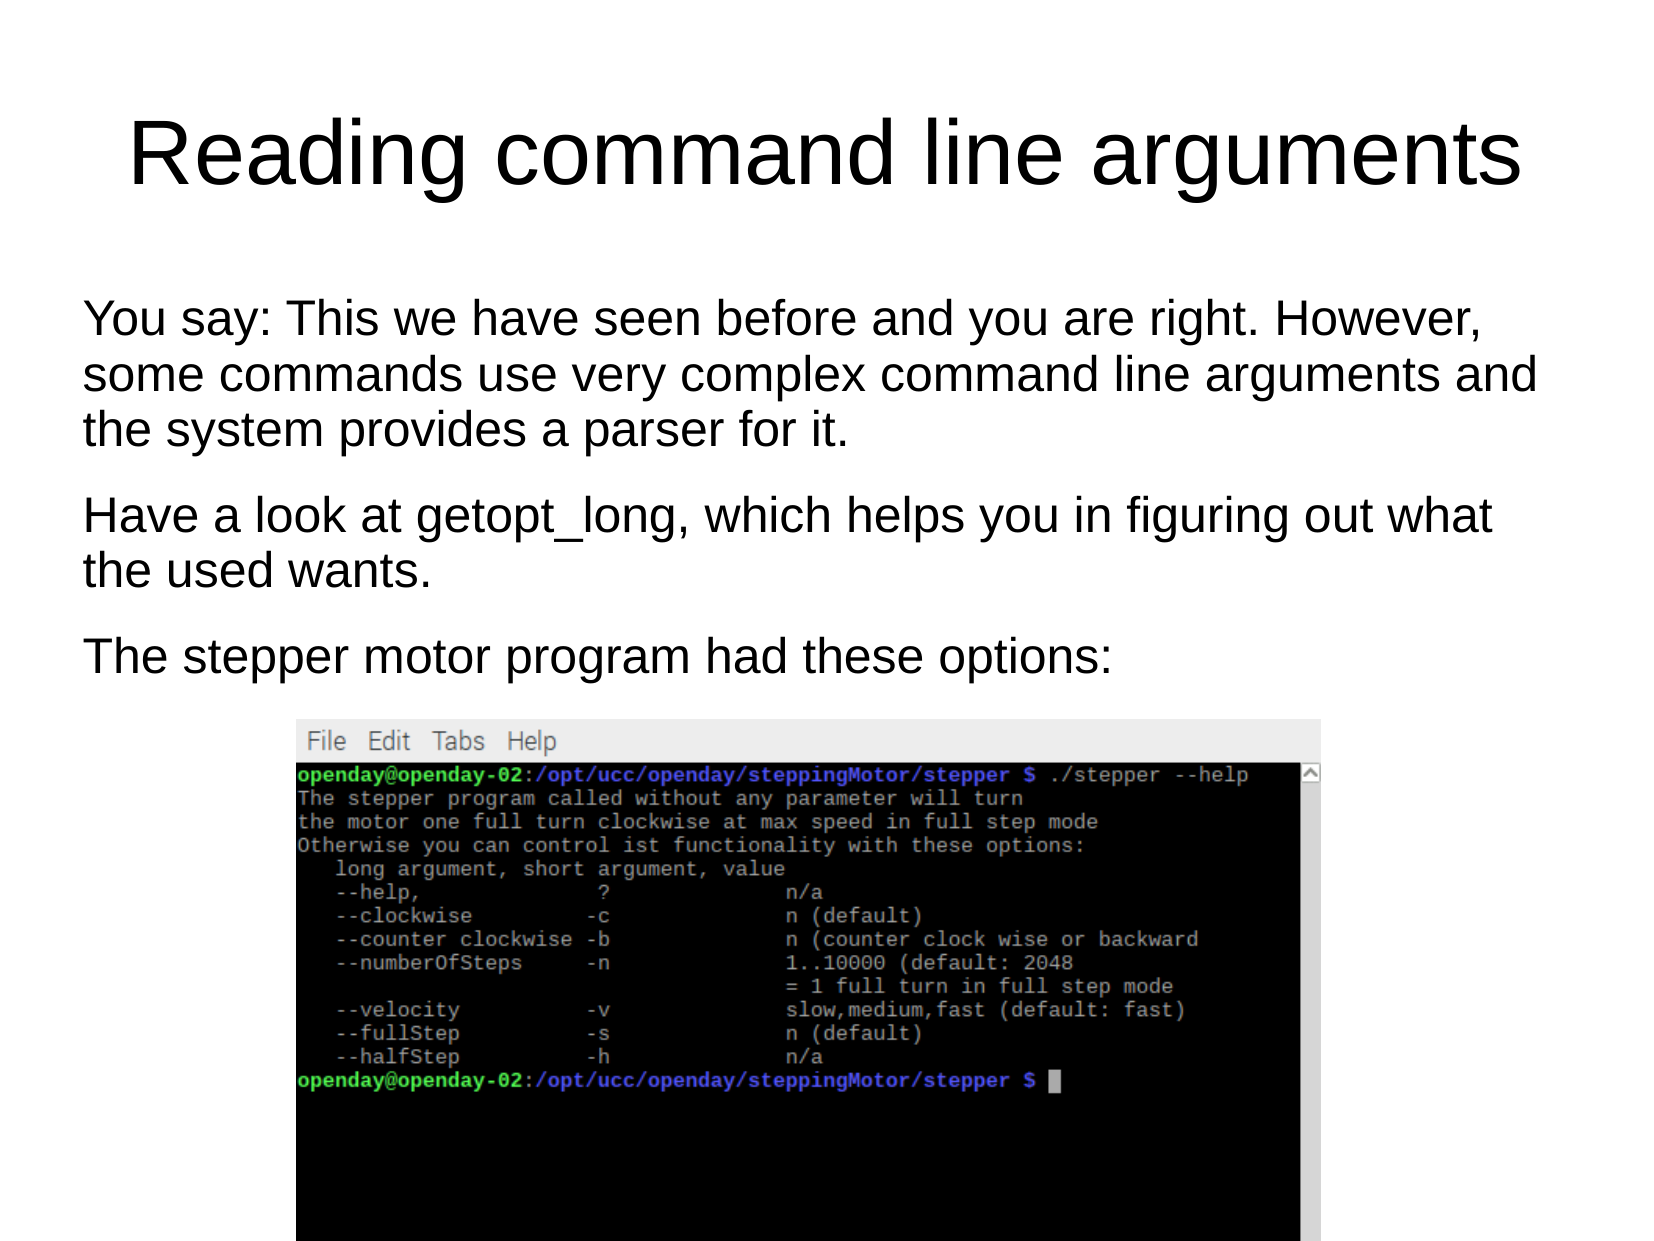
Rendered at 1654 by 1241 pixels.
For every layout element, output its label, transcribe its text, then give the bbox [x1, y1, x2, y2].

list You say: This we have seen before and you are right. However, some commands use very complex command line arguments and the system provides a parser for it. Have a look at getopt_long, which helps you in figuring out what the used wants. The stepper motor program had these options: [82, 290, 1571, 1010]
picture [296, 719, 1321, 1241]
title Reading command line arguments [82, 49, 1571, 257]
